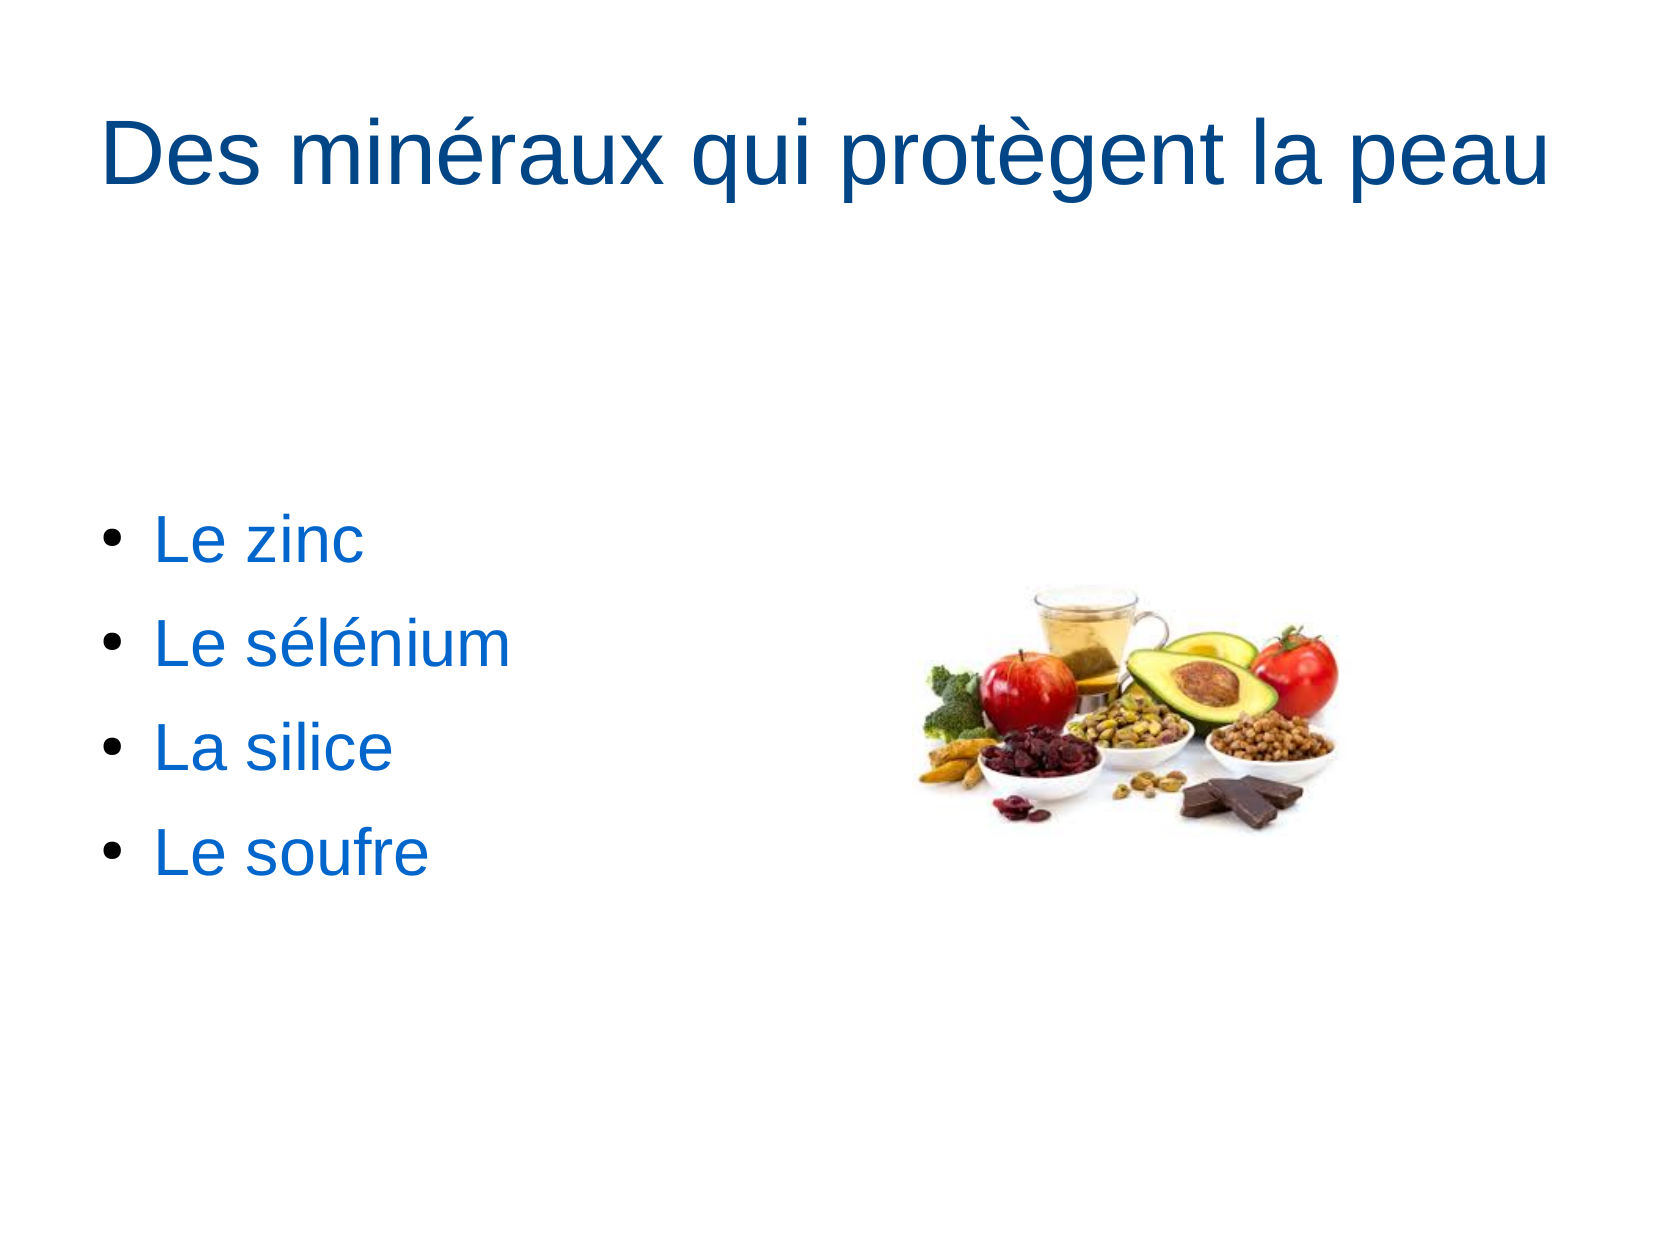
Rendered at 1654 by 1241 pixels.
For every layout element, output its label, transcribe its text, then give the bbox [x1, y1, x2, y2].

list Le zinc Le sélénium La silice Le soufre [82, 501, 1571, 975]
title Des minéraux qui protègent la peau [82, 49, 1571, 257]
picture [912, 560, 1359, 838]
